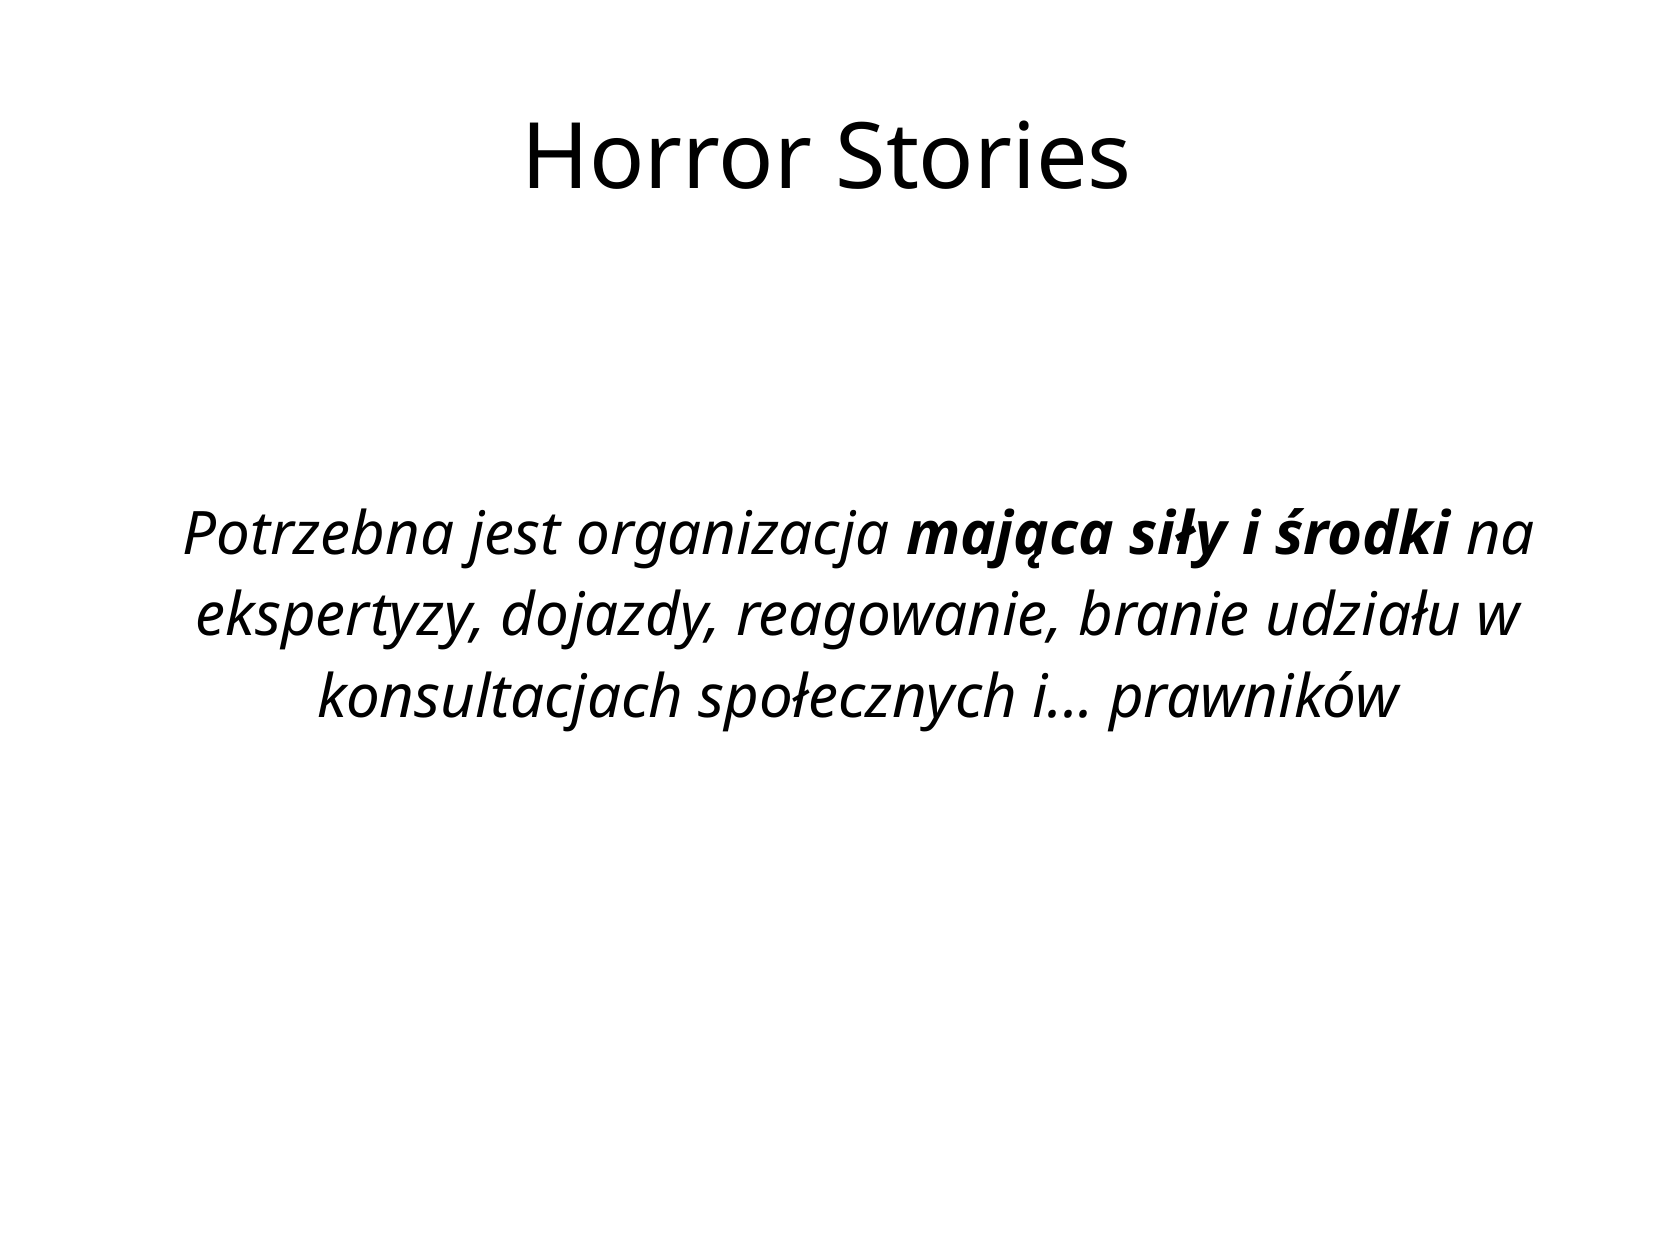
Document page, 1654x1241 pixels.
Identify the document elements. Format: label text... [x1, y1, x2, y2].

list Potrzebna jest organizacja mająca siły i środki na ekspertyzy, dojazdy, reagowanie, branie udziału w konsultacjach społecznych i... prawników [111, 489, 1542, 819]
title Horror Stories [82, 49, 1571, 257]
